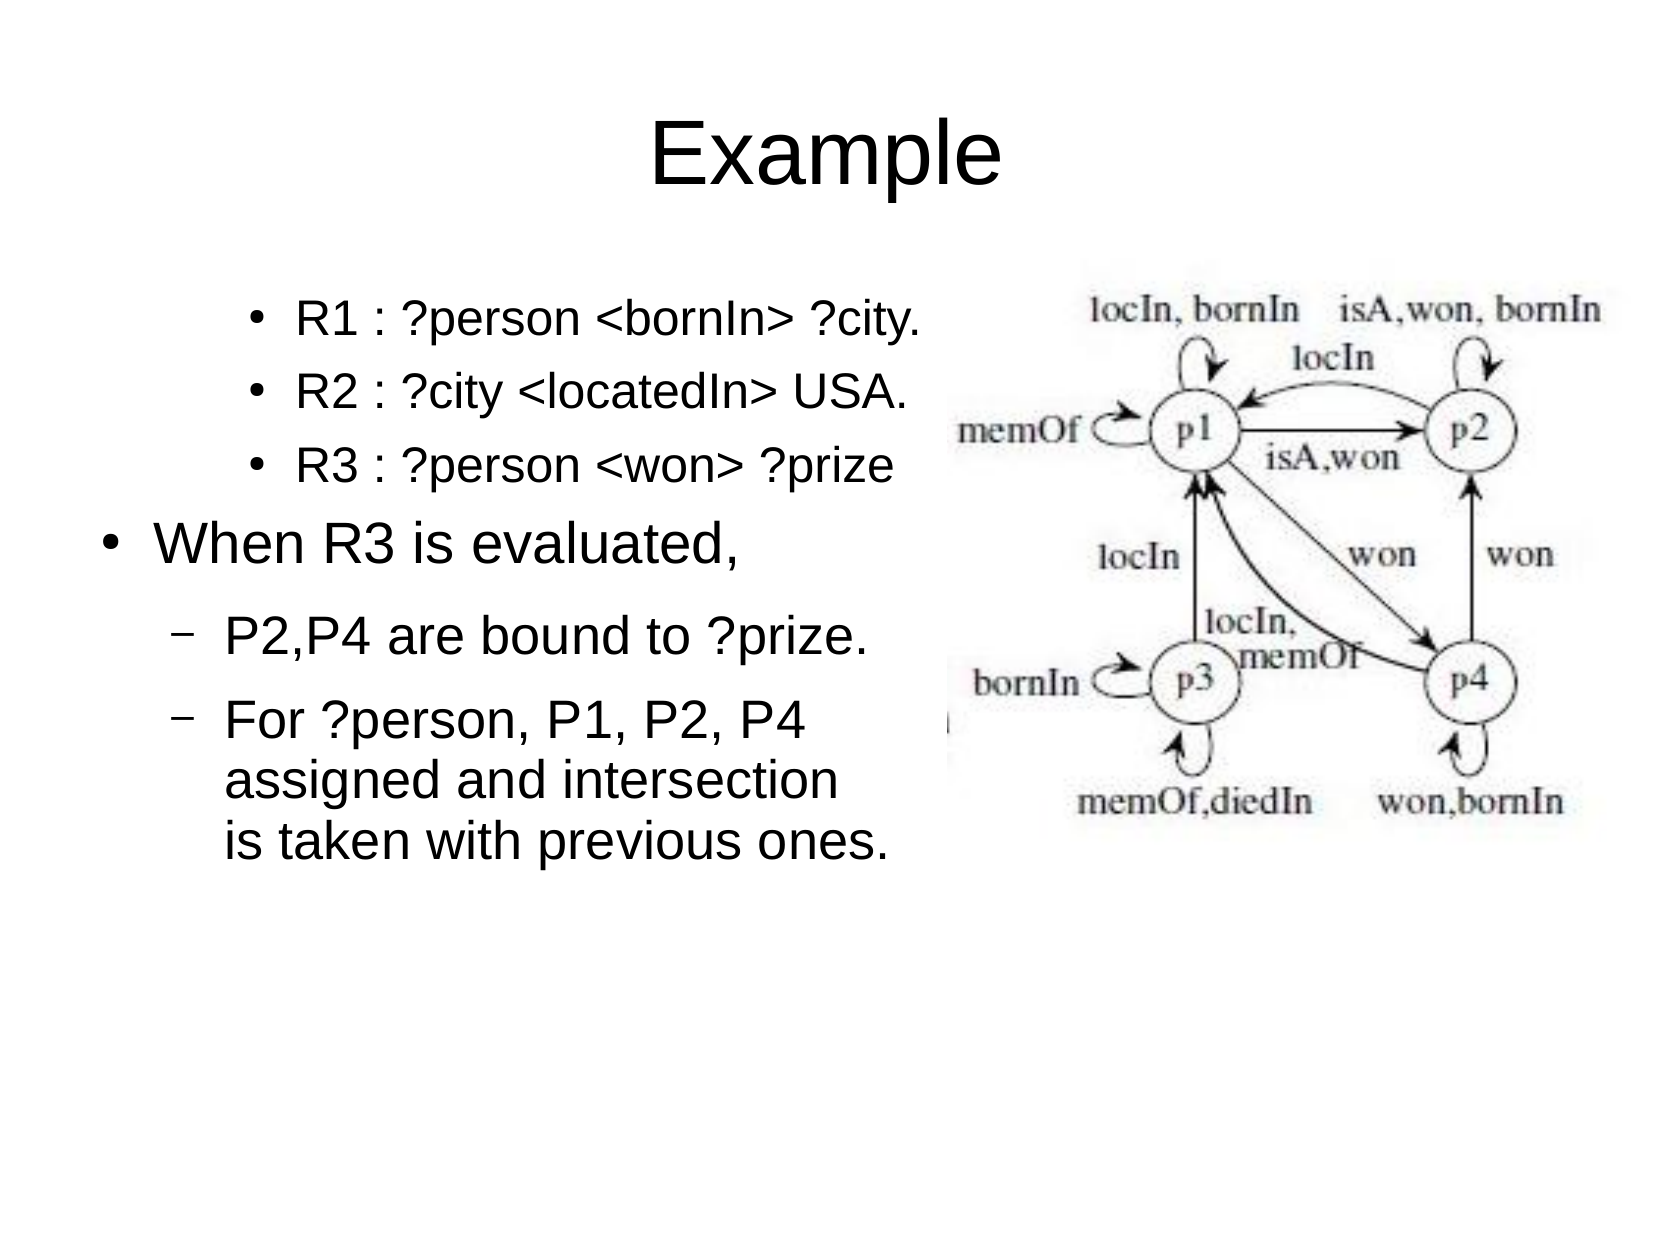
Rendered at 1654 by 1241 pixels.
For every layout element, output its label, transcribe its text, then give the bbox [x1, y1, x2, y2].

picture [947, 239, 1654, 863]
title Example [82, 49, 1571, 257]
list R1 : ?person <bornIn> ?city. R2 : ?city <locatedIn> USA. R3 : ?person <won> ?prize When R3 is evaluated, P2,P4 are bound to ?prize. For ?person, P1, P2, P4 assigned and intersection is taken with previous ones. [82, 290, 1571, 1010]
